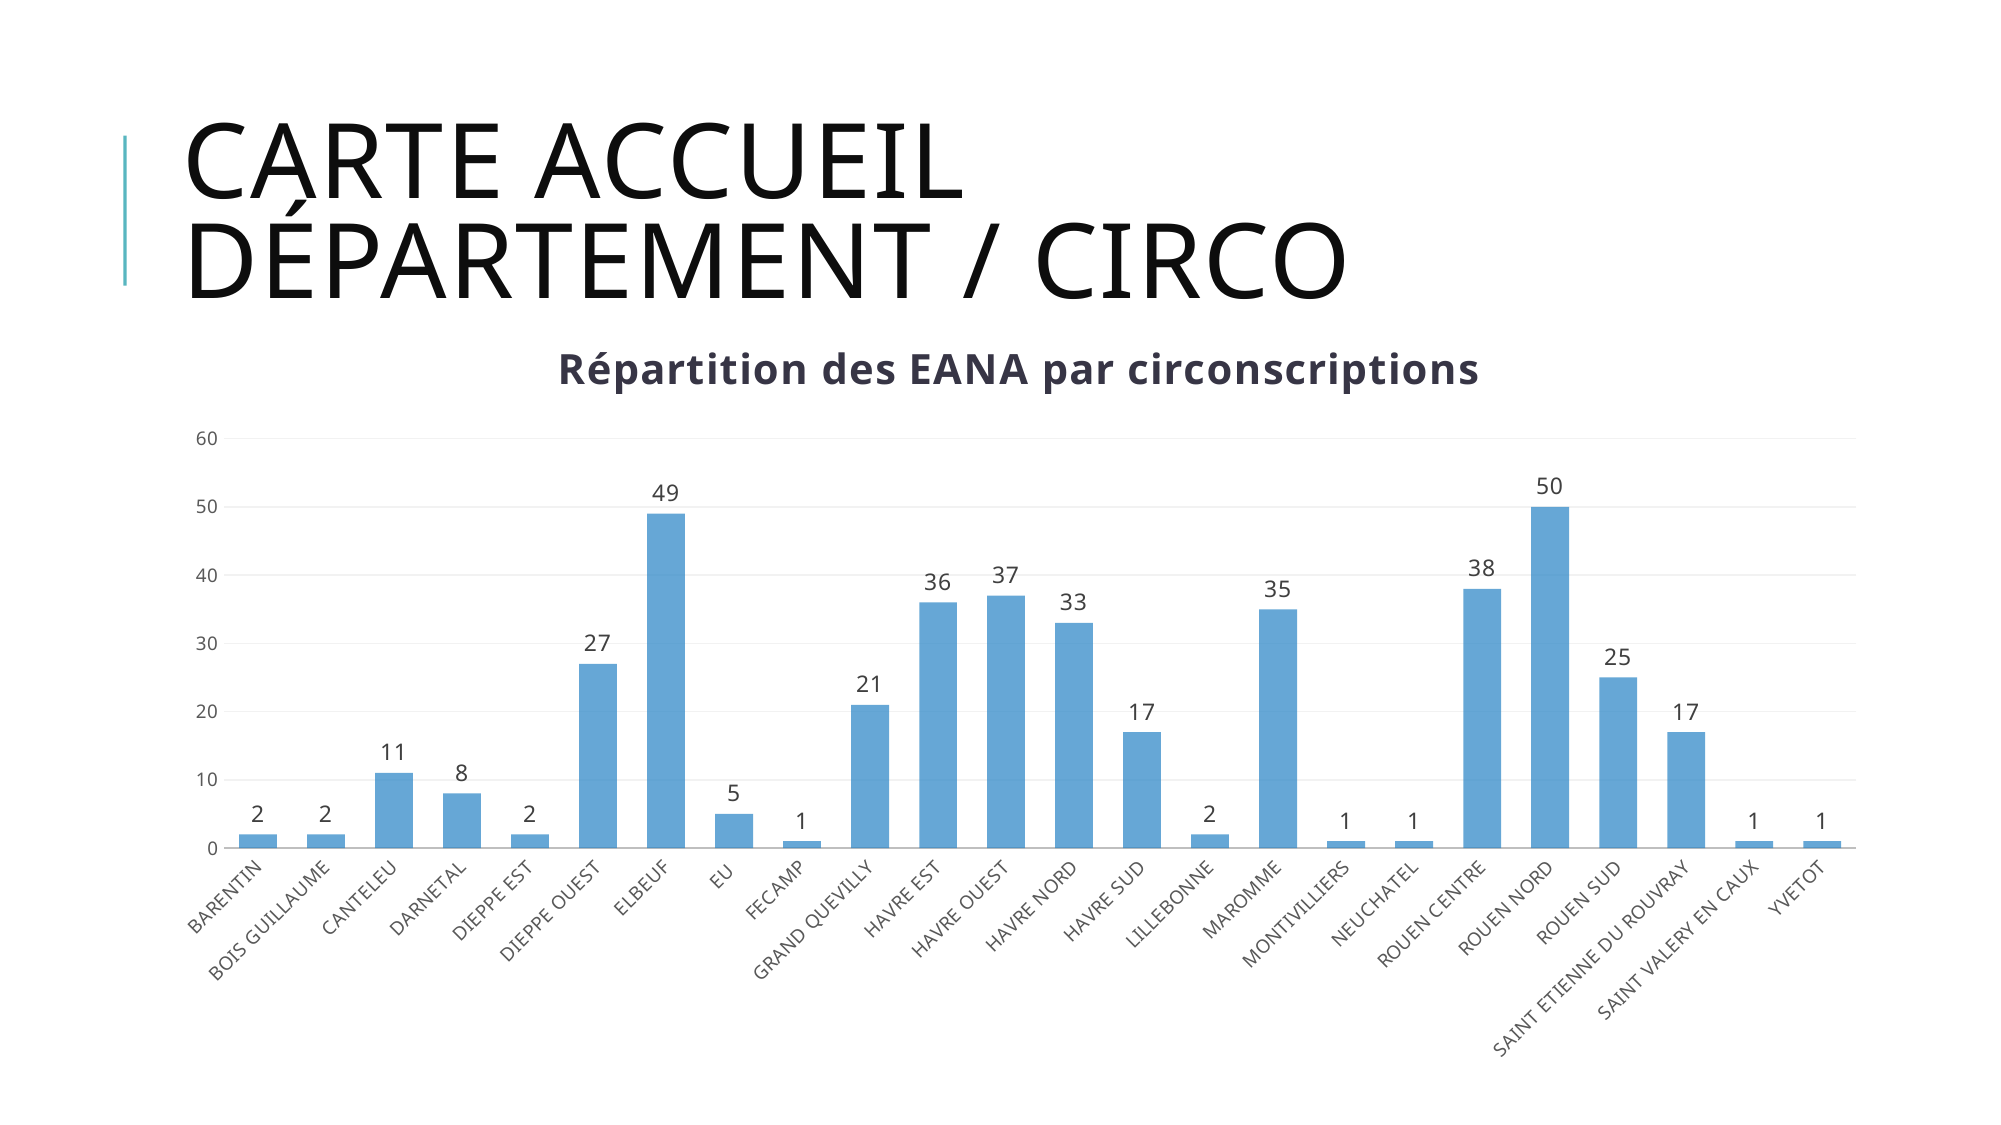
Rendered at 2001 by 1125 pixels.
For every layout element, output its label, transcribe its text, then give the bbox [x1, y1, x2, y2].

title Carte accueil département / circo [168, 96, 1763, 303]
chart [146, 303, 1892, 1079]
